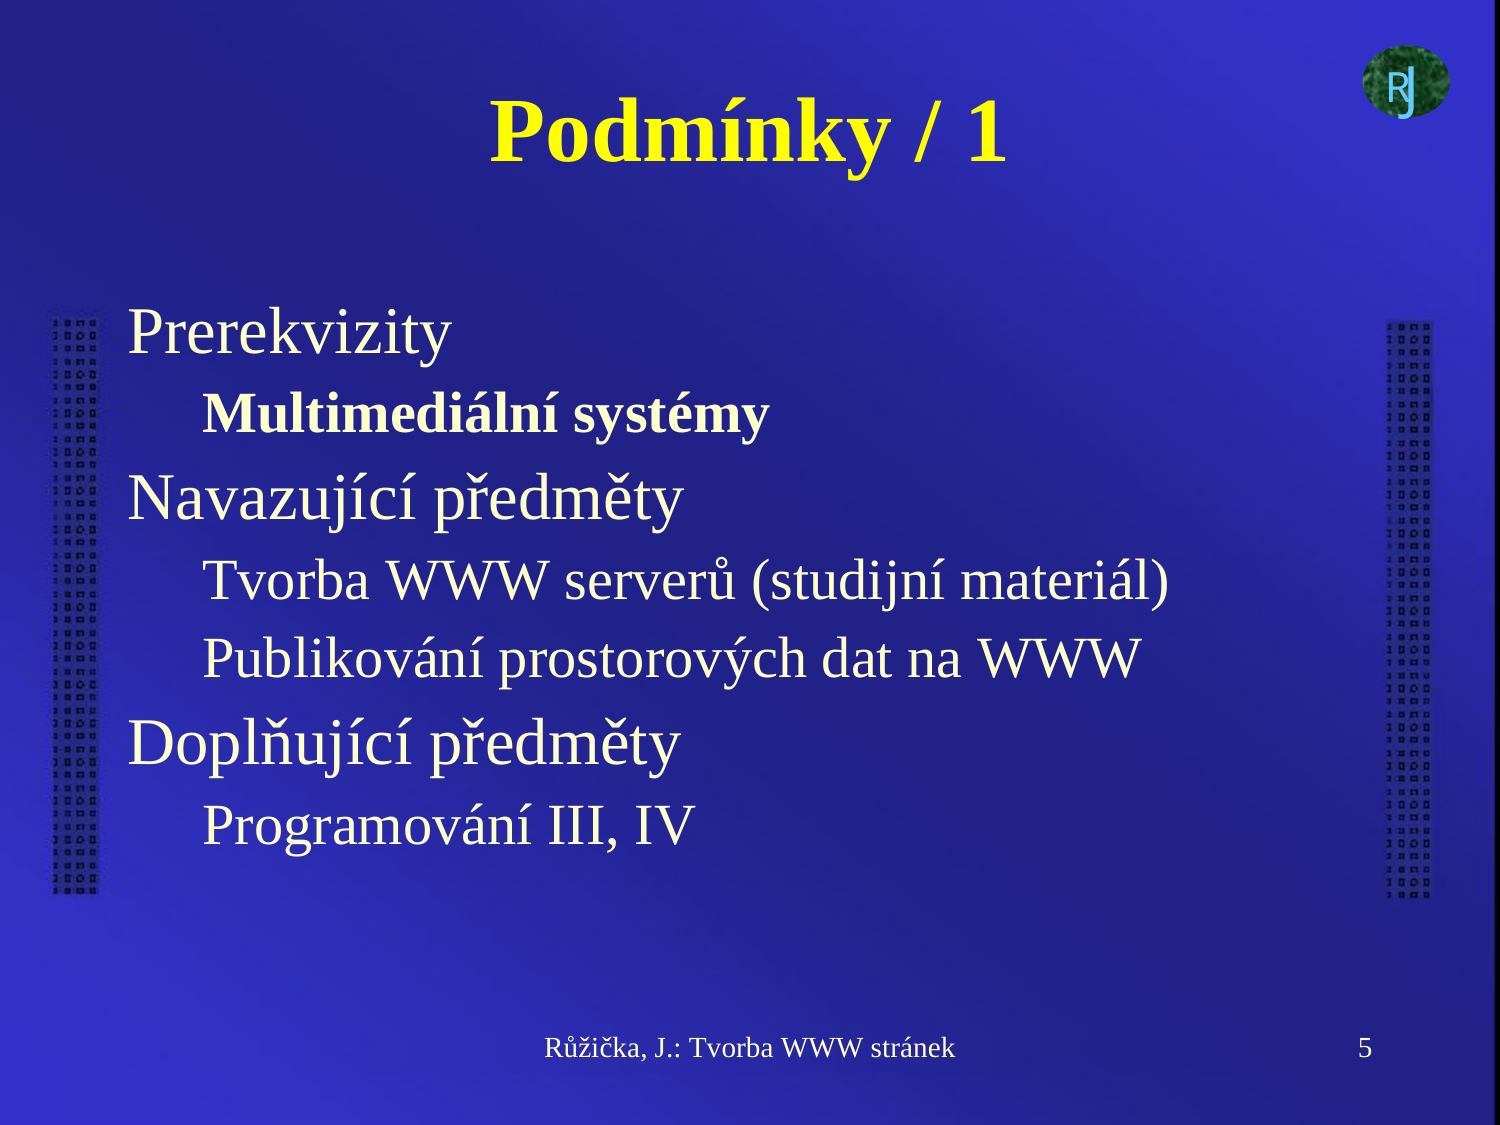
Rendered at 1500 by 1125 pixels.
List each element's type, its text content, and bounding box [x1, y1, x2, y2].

title Podmínky / 1 [112, 37, 1388, 225]
text_box J [1388, 39, 1451, 128]
text_box [1362, 61, 1370, 102]
picture [0, 0, 1500, 1125]
text_box R [1370, 50, 1433, 116]
list Prerekvizity Multimediální systémy Navazující předměty Tvorba WWW serverů (studijní materiál) Publikování prostorových dat na WWW Doplňující předměty Programování III, IV [112, 287, 1388, 1107]
